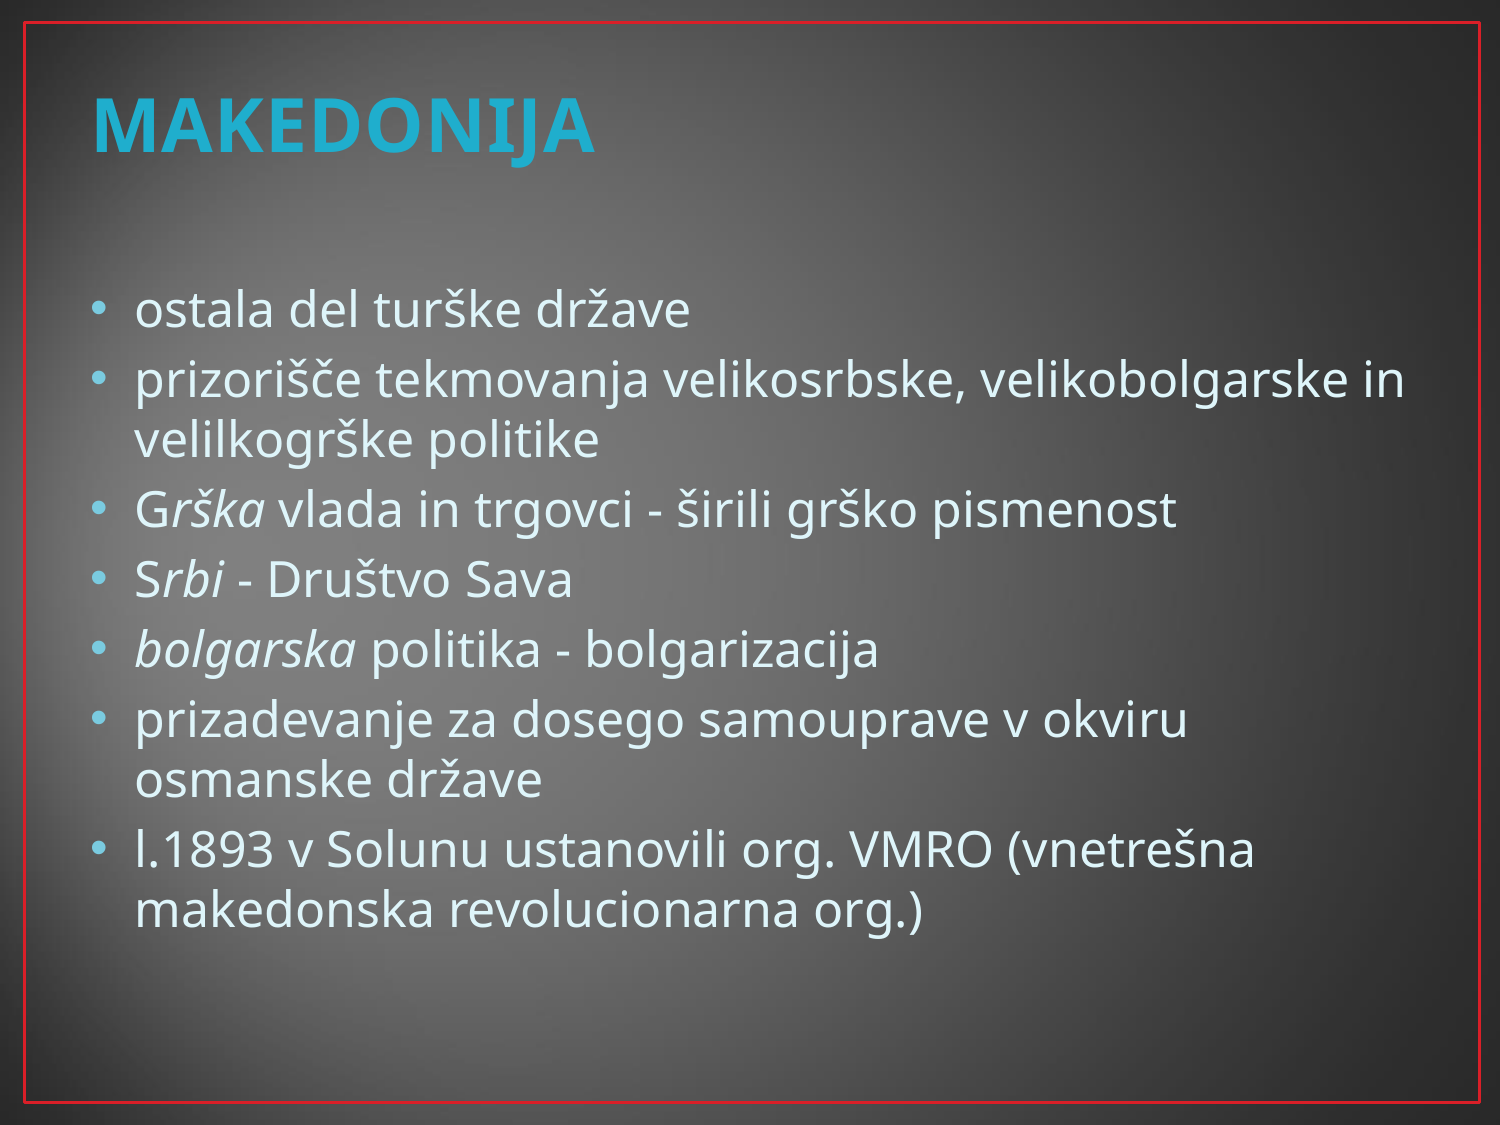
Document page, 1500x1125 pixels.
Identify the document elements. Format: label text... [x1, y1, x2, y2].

title MAKEDONIJA [75, 62, 1425, 175]
list ostala del turške države prizorišče tekmovanja velikosrbske, velikobolgarske in velilkogrške politike Grška vlada in trgovci - širili grško pismenost Srbi - Društvo Sava bolgarska politika - bolgarizacija prizadevanje za dosego samouprave v okviru osmanske države l.1893 v Solunu ustanovili org. VMRO (vnetrešna makedonska revolucionarna org.) [75, 200, 1425, 943]
picture [0, 0, 1500, 1125]
